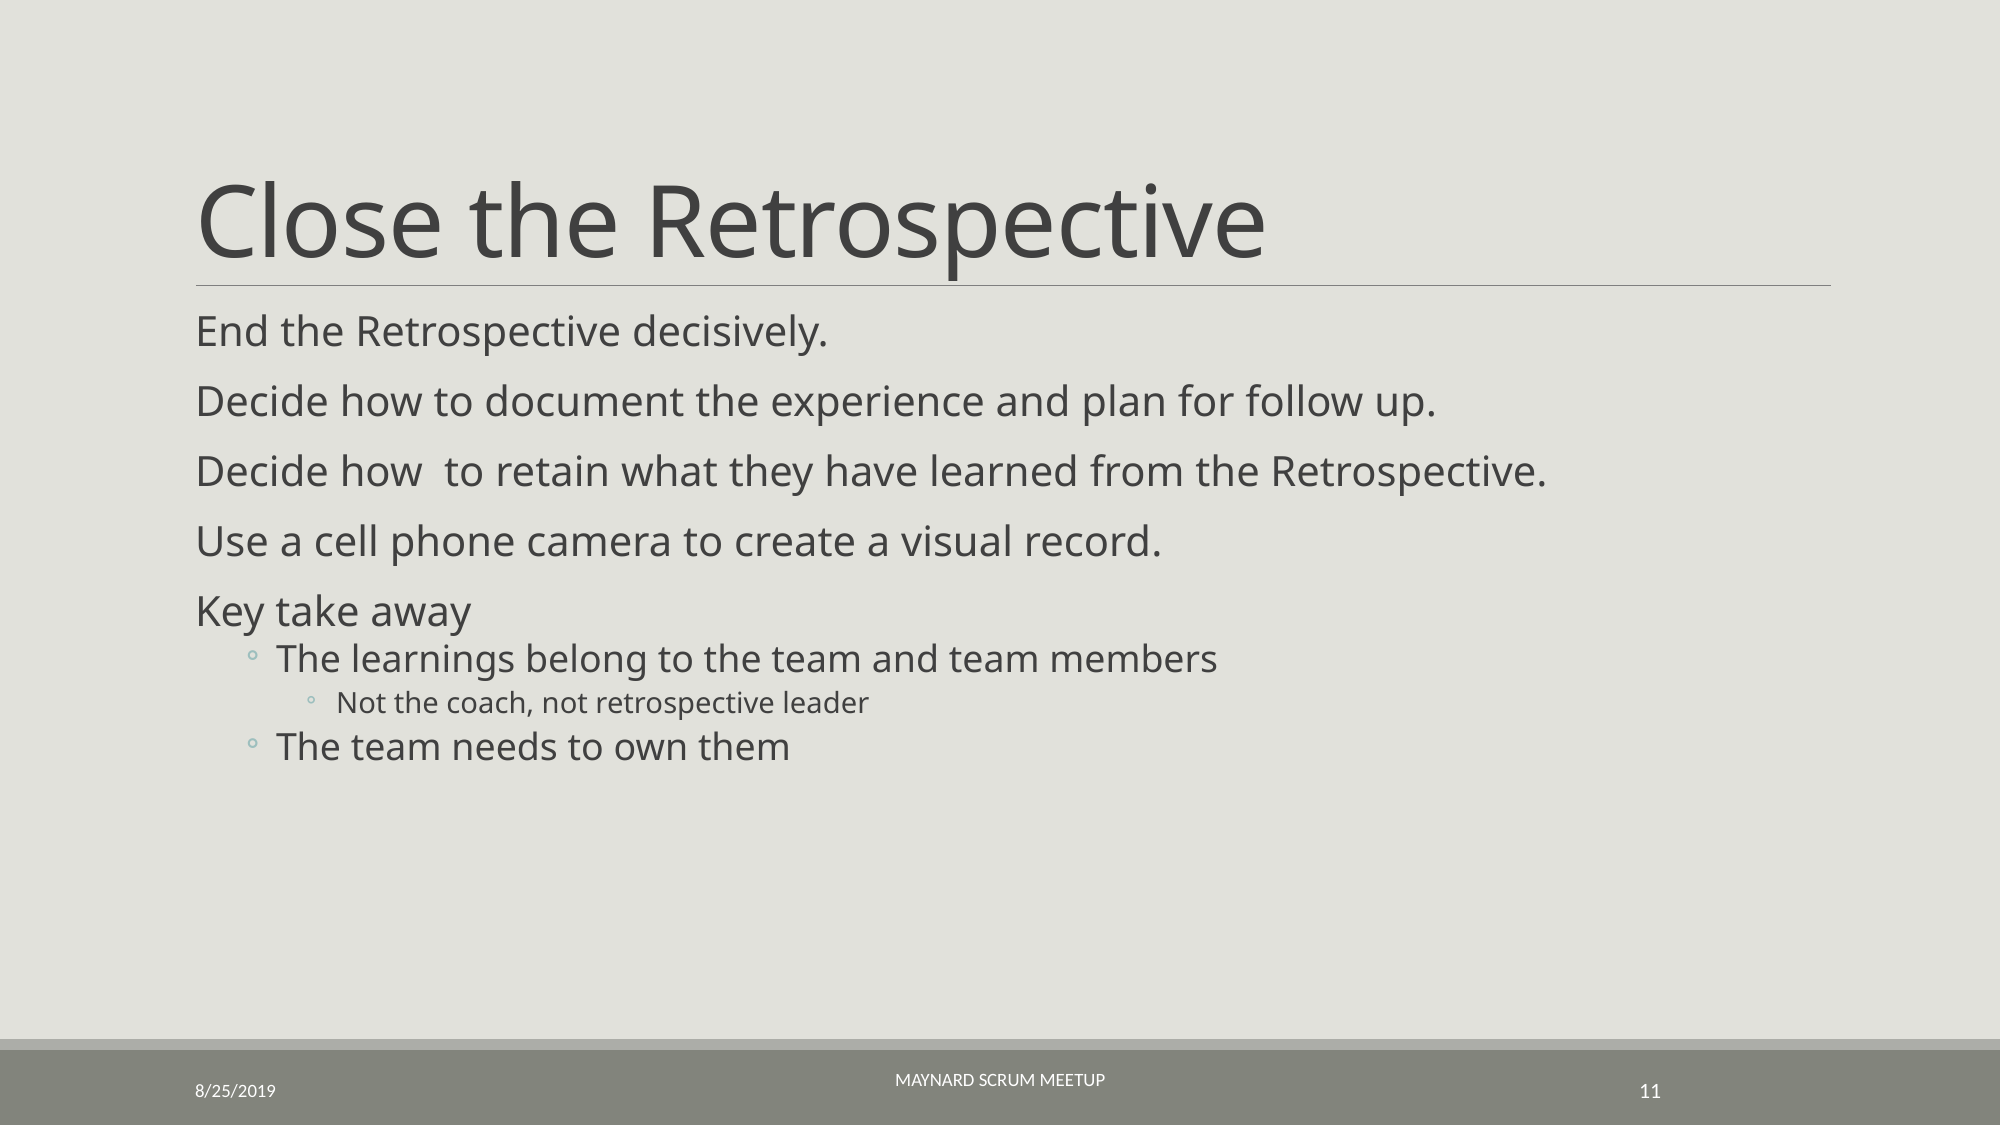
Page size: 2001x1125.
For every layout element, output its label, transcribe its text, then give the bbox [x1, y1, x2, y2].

text_box 11 [1624, 1059, 1840, 1120]
list End the Retrospective decisively. Decide how to document the experience and plan for follow up. Decide how to retain what they have learned from the Retrospective. Use a cell phone camera to create a visual record. Key take away The learnings belong to the team and team members Not the coach, not retrospective leader The team needs to own them [180, 302, 1831, 963]
title Close the Retrospective [180, 47, 1831, 286]
text_box Maynard Scrum meetup [604, 1059, 1396, 1120]
text_box 8/25/2019 [180, 1059, 586, 1120]
